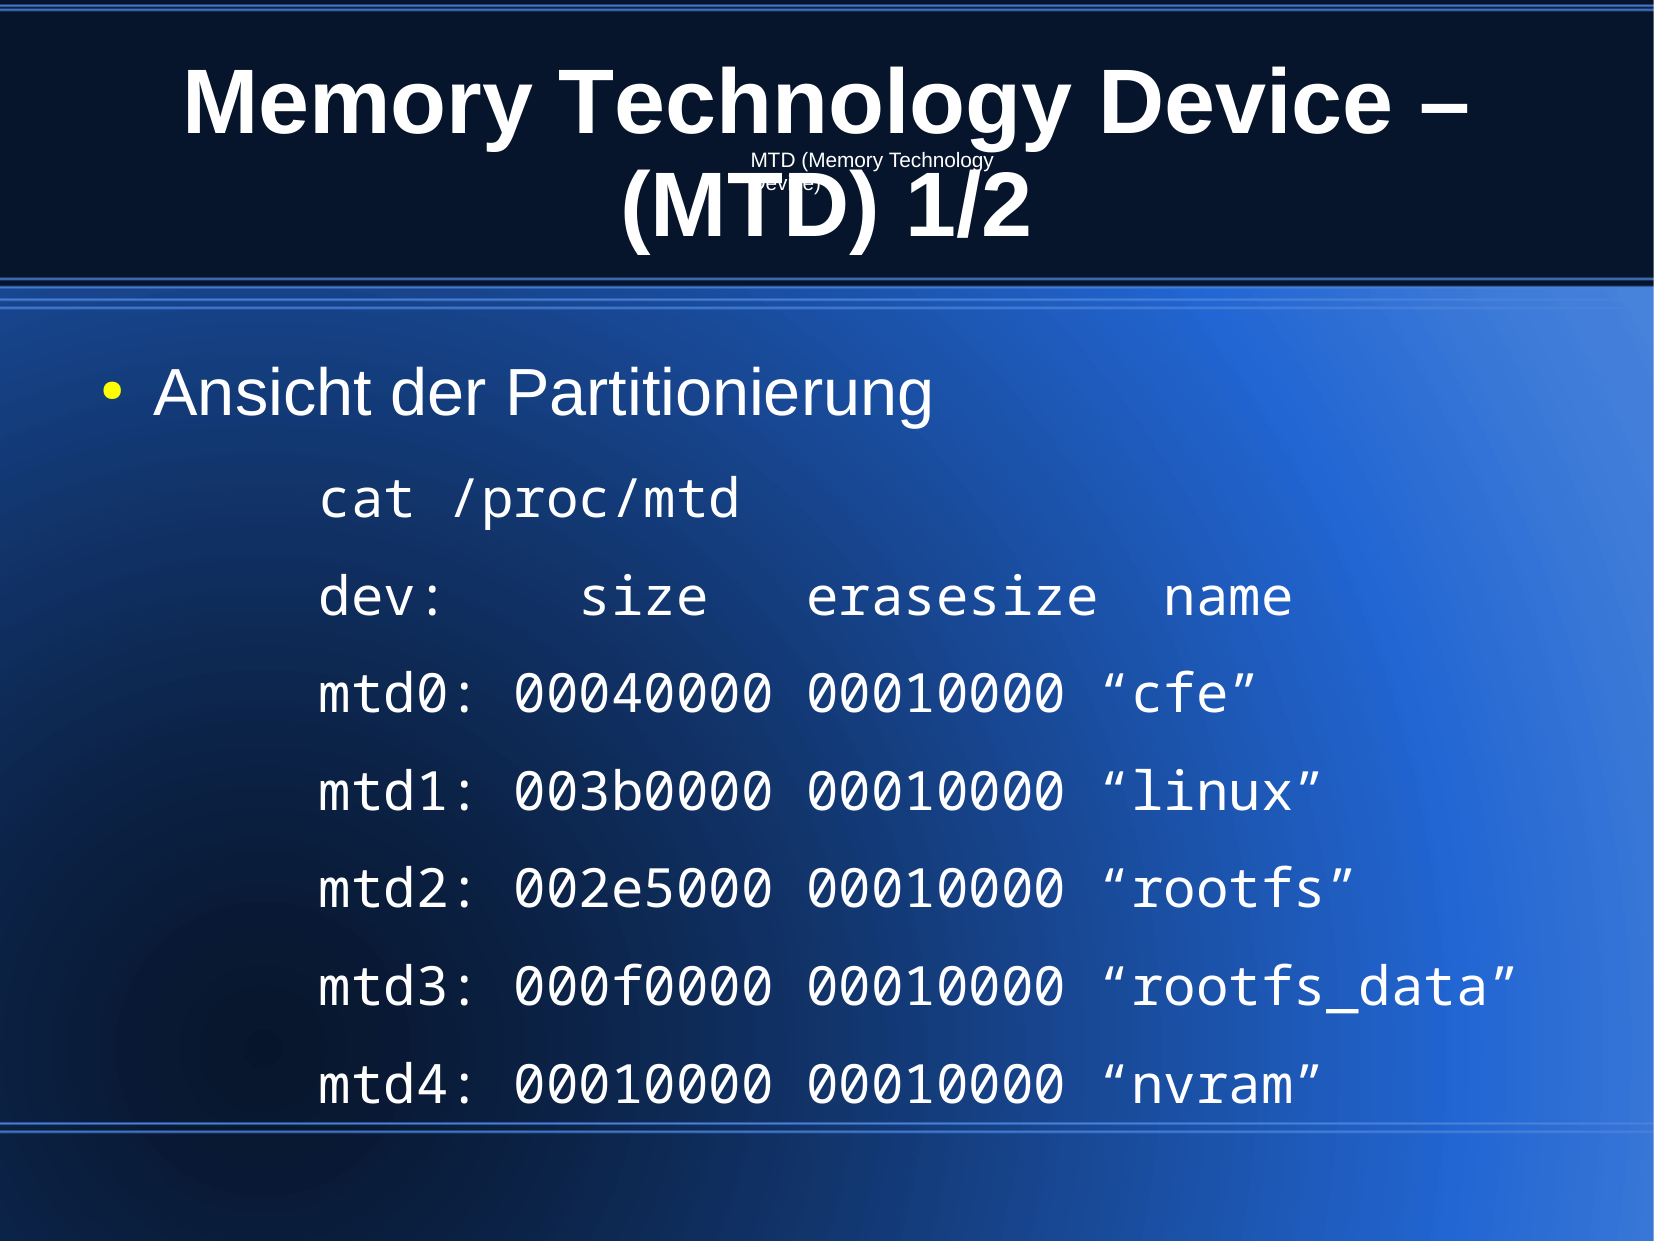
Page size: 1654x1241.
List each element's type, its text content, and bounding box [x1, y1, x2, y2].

title Memory Technology Device – (MTD) 1/2 [82, 50, 1571, 256]
list Ansicht der Partitionierung cat /proc/mtd dev: size erasesize name mtd0: 00040000 00010000 “cfe” mtd1: 003b0000 00010000 “linux” mtd2: 002e5000 00010000 “rootfs” mtd3: 000f0000 00010000 “rootfs_data” mtd4: 00010000 00010000 “nvram” [82, 355, 1571, 1159]
text_box MTD (Memory Technology Device) [735, 141, 1085, 180]
picture [0, 0, 1654, 1241]
